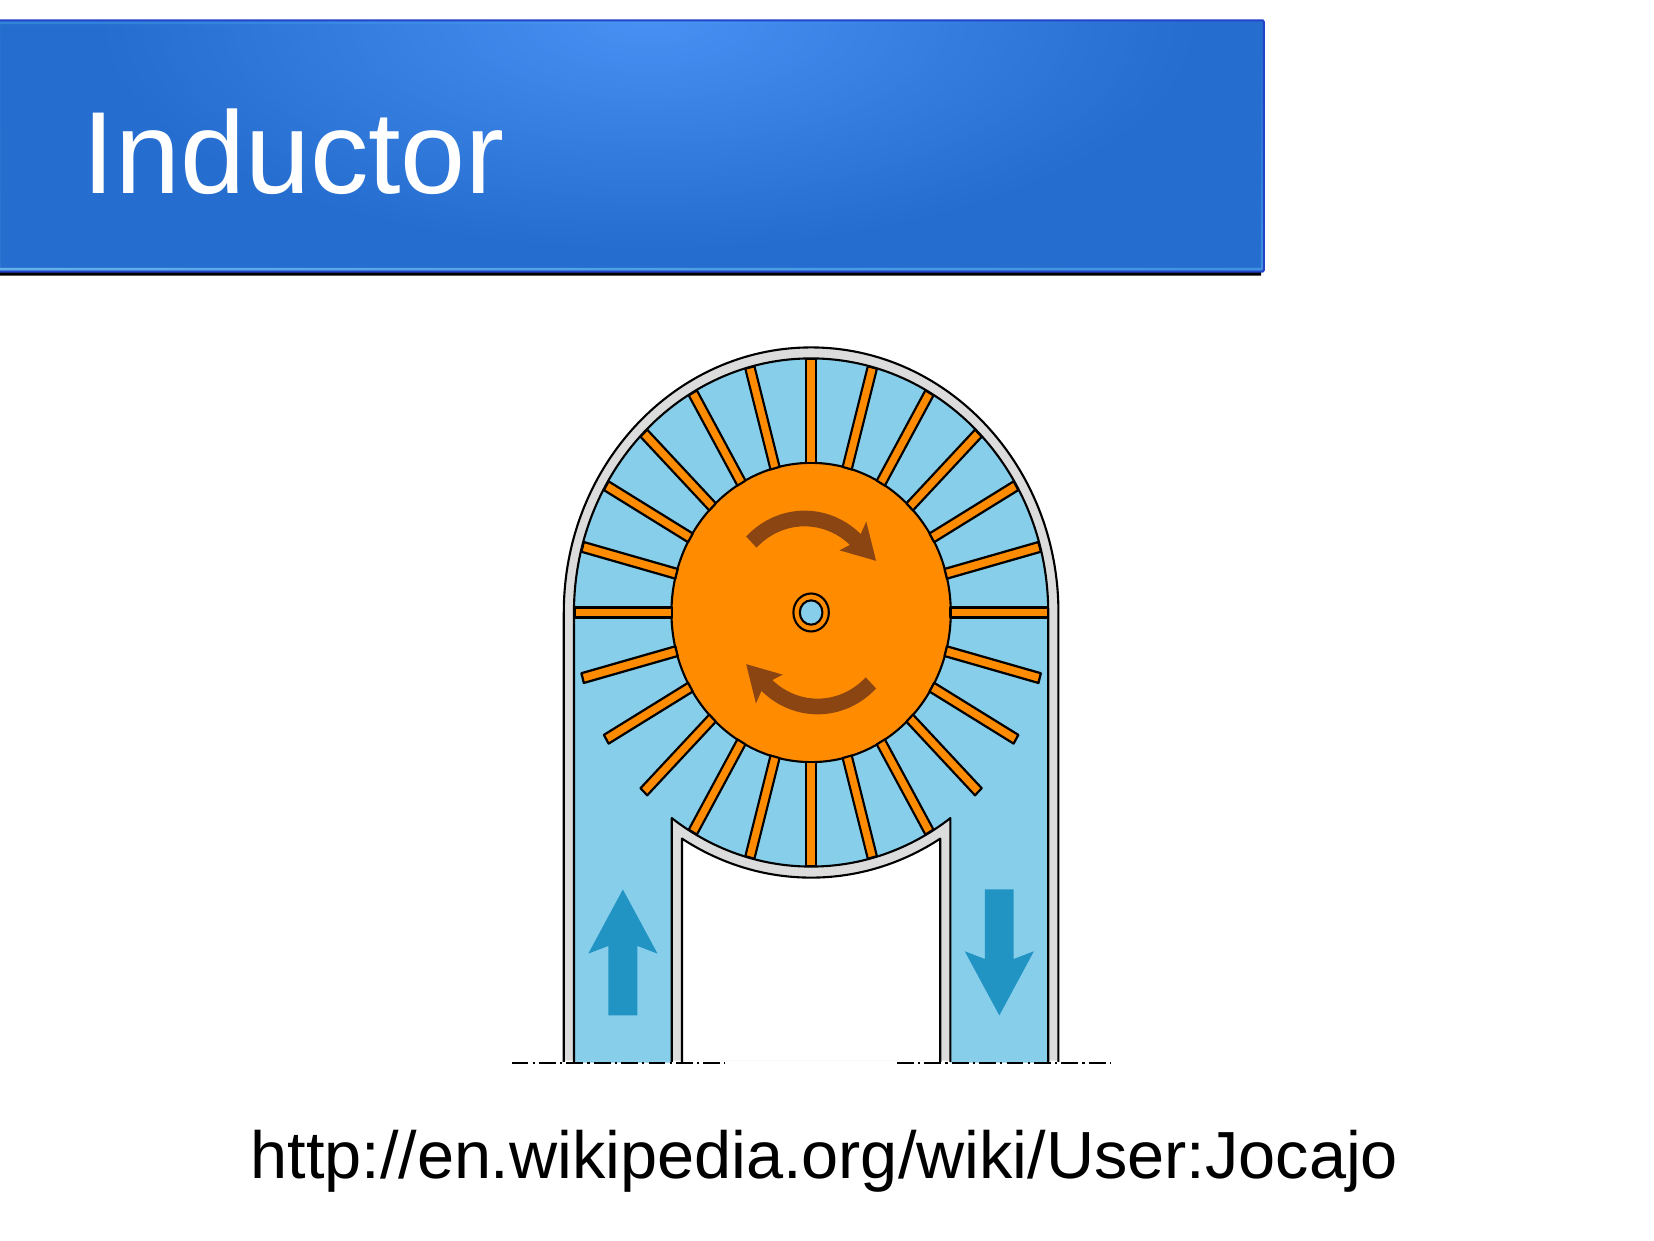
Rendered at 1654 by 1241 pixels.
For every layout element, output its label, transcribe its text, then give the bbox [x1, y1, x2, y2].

title Inductor [82, 49, 1250, 257]
subtitle http://en.wikipedia.org/wiki/User:Jocajo [30, 1095, 1621, 1216]
picture [467, 300, 1156, 1111]
